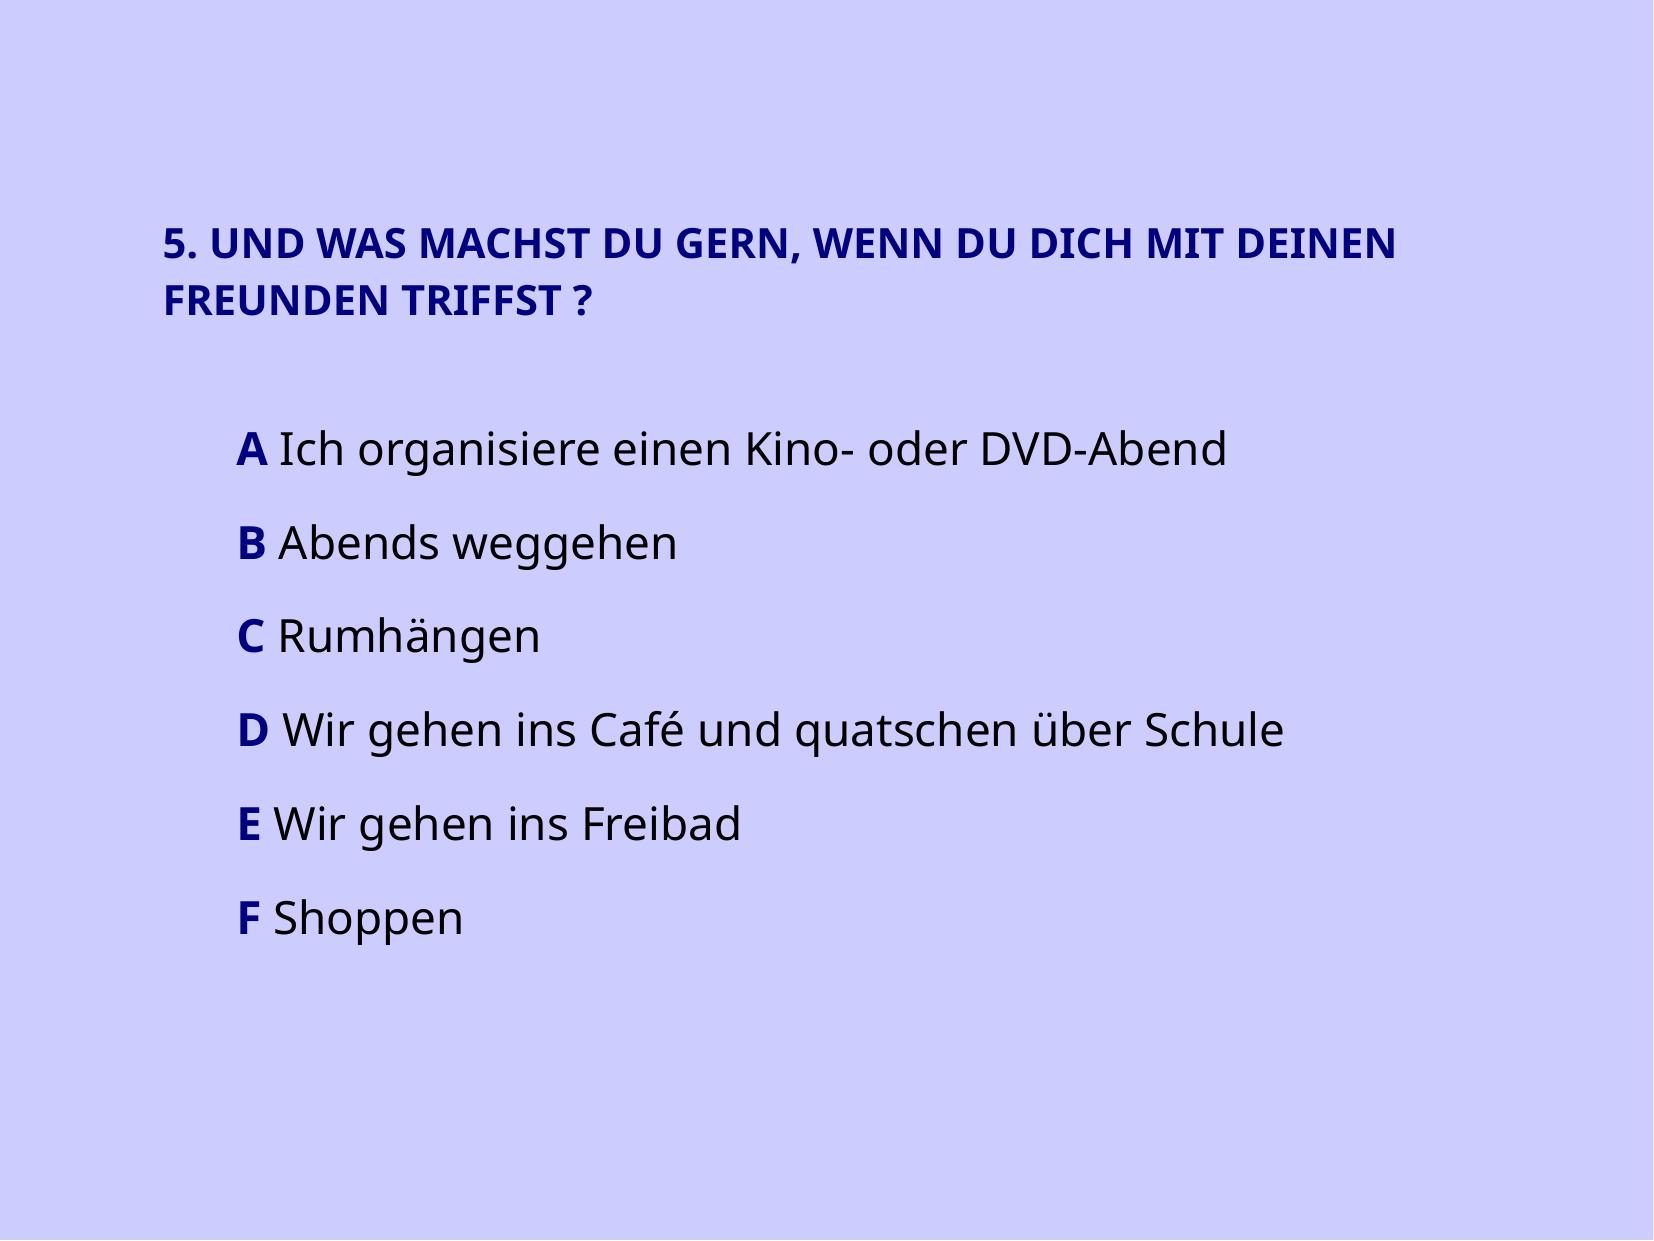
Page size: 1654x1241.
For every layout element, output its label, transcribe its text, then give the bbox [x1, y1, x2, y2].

text_box 5. UND WAS MACHST DU GERN, WENN DU DICH MIT DEINEN FREUNDEN TRIFFST ? A Ich organisiere einen Kino- oder DVD-Abend B Abends weggehen C Rumhängen D Wir gehen ins Café und quatschen über Schule E Wir gehen ins Freibad F Shoppen [147, 206, 1534, 1097]
